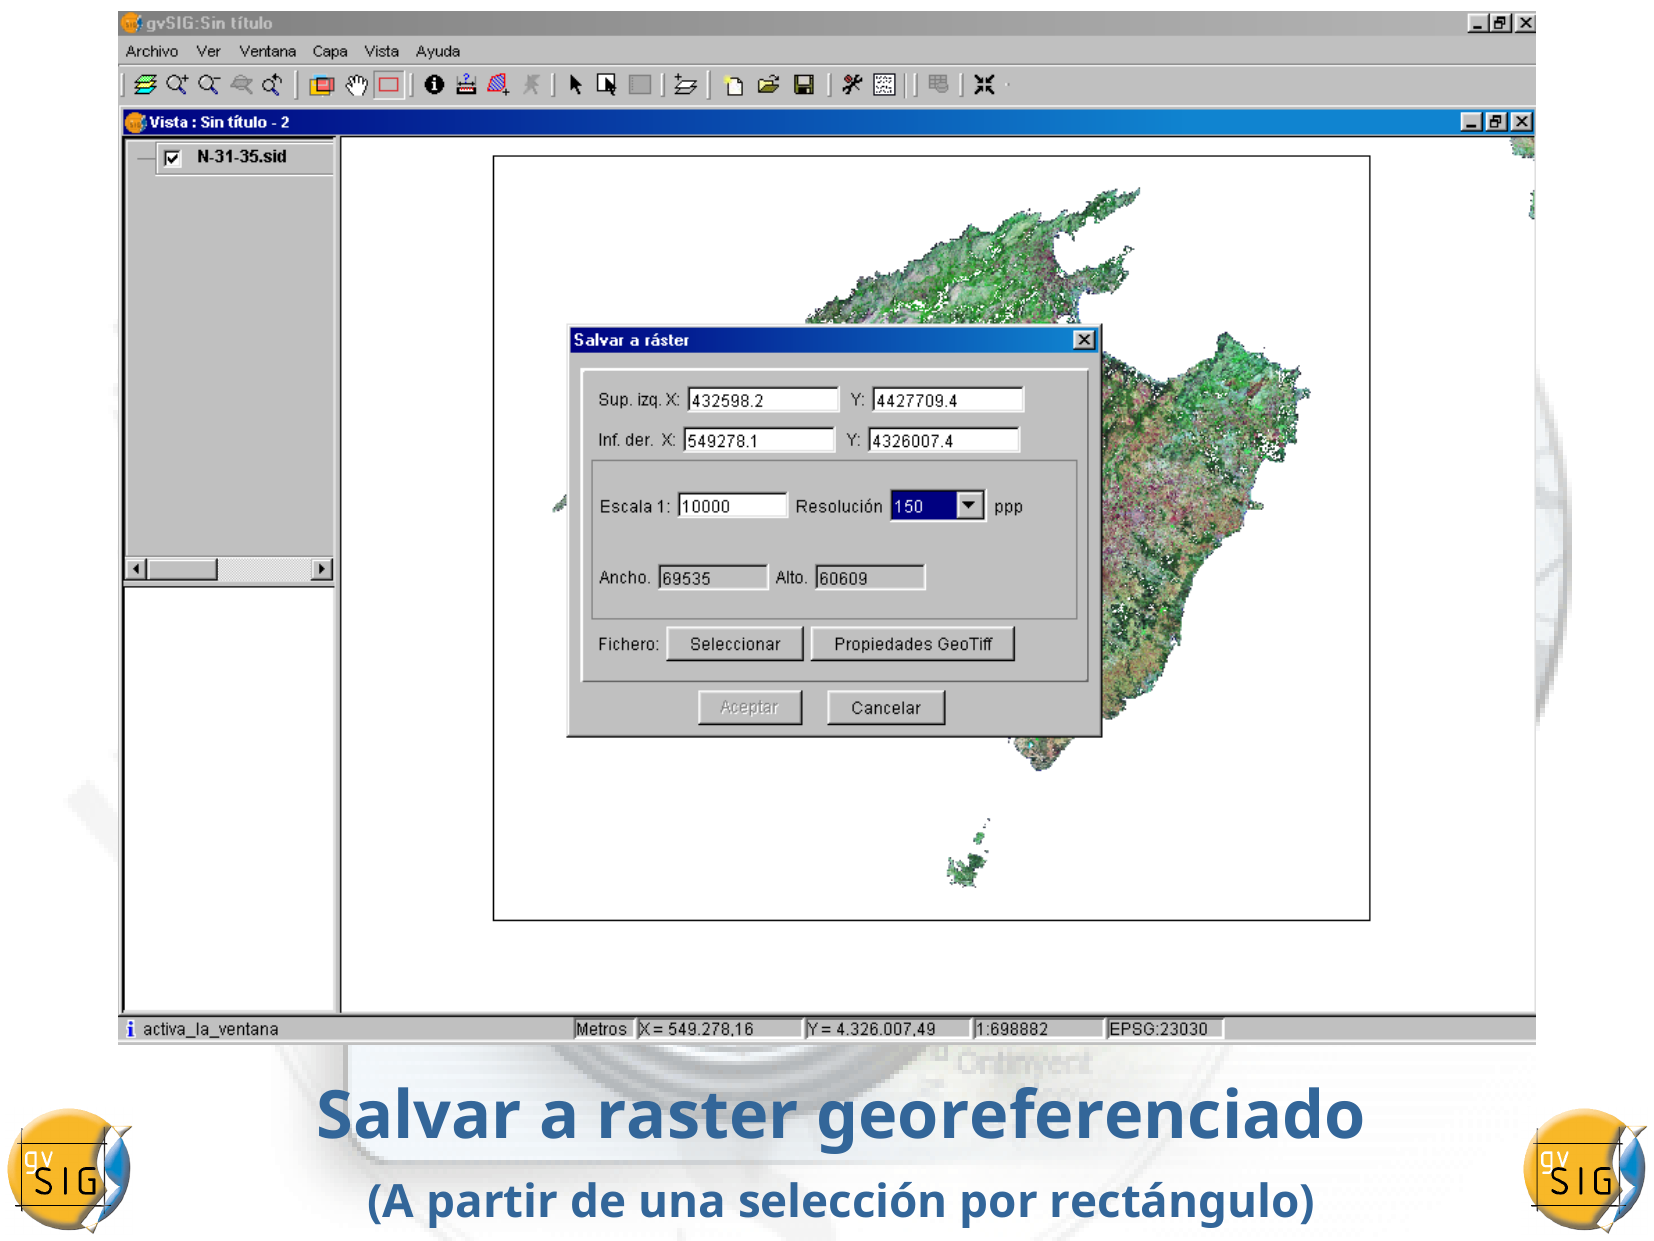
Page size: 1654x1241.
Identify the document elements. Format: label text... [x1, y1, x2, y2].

picture [1521, 1107, 1648, 1235]
picture [5, 1107, 133, 1235]
picture [118, 11, 1536, 1045]
list Salvar a raster georeferenciado (A partir de una selección por rectángulo) [265, 1067, 1418, 1217]
